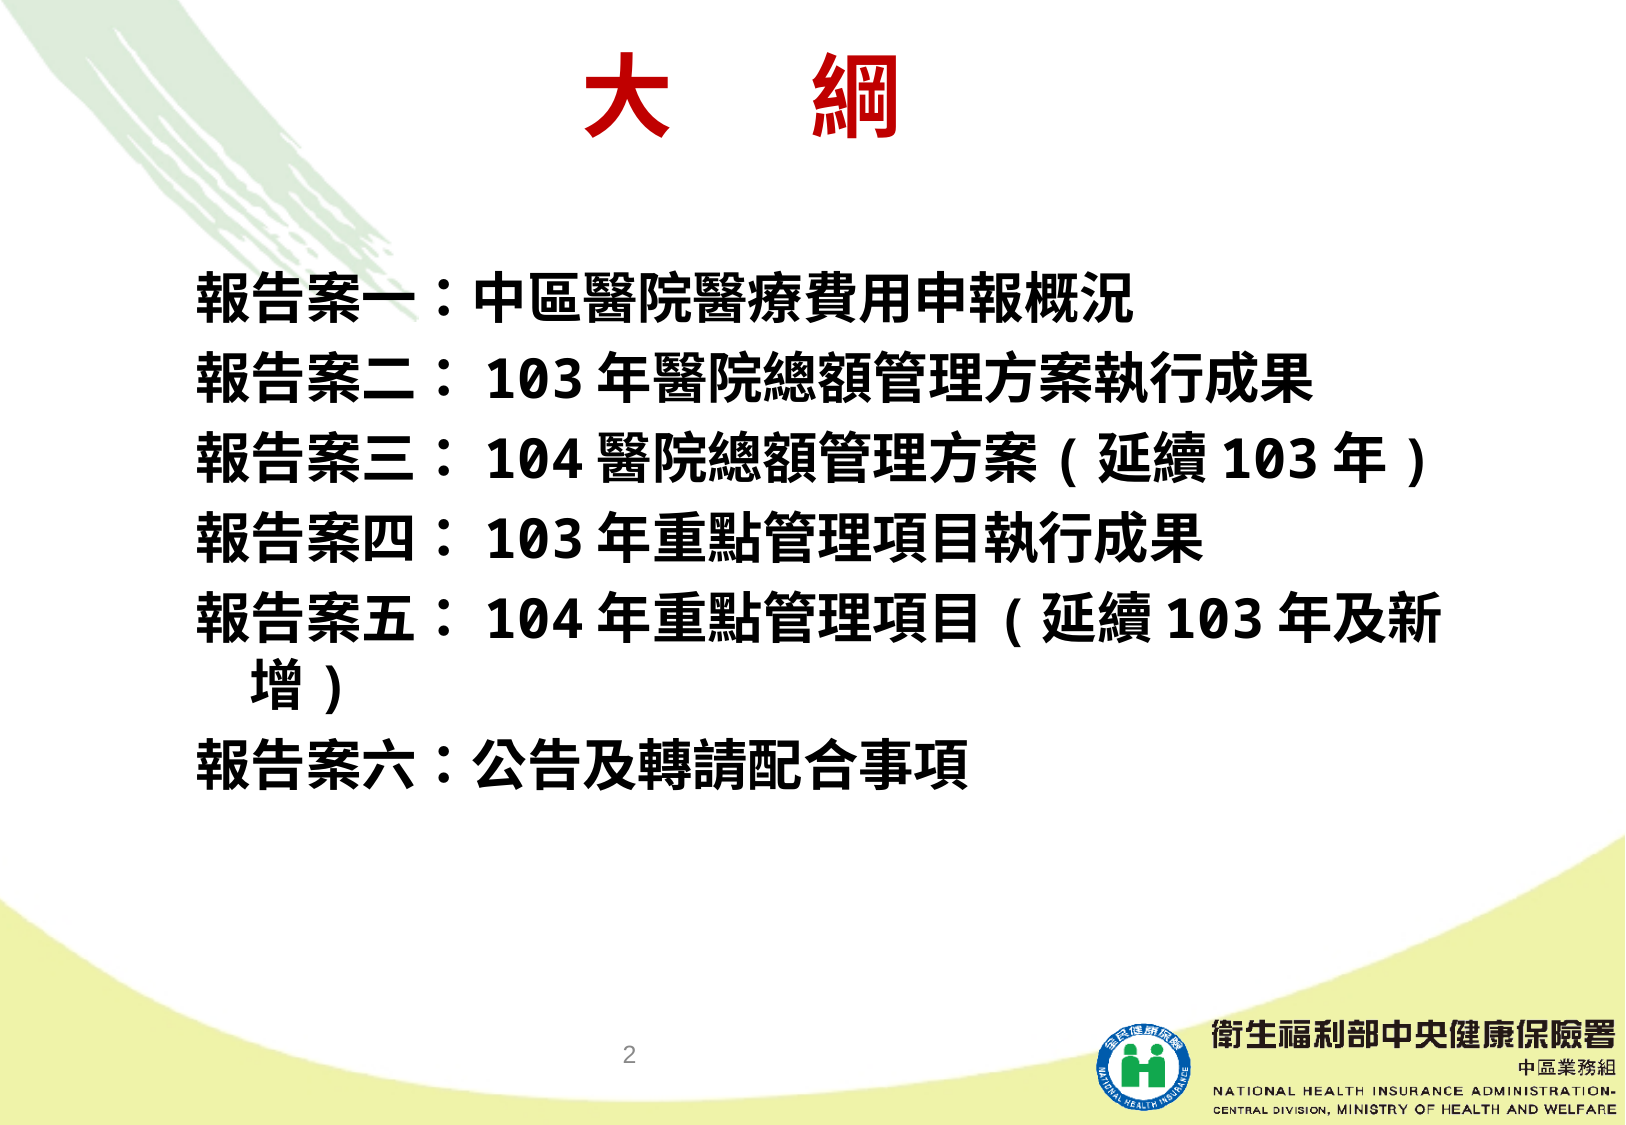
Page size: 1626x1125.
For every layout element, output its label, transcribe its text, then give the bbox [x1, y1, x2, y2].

title 大 綱 [566, 0, 1625, 188]
list 報告案一：中區醫院醫療費用申報概況 報告案二：103年醫院總額管理方案執行成果 報告案三：104醫院總額管理方案(延續103年) 報告案四：103年重點管理項目執行成果 報告案五：104年重點管理項目(延續103年及新增) 報告案六：公告及轉請配合事項 [127, 255, 1510, 811]
text_box [607, 1023, 987, 1084]
